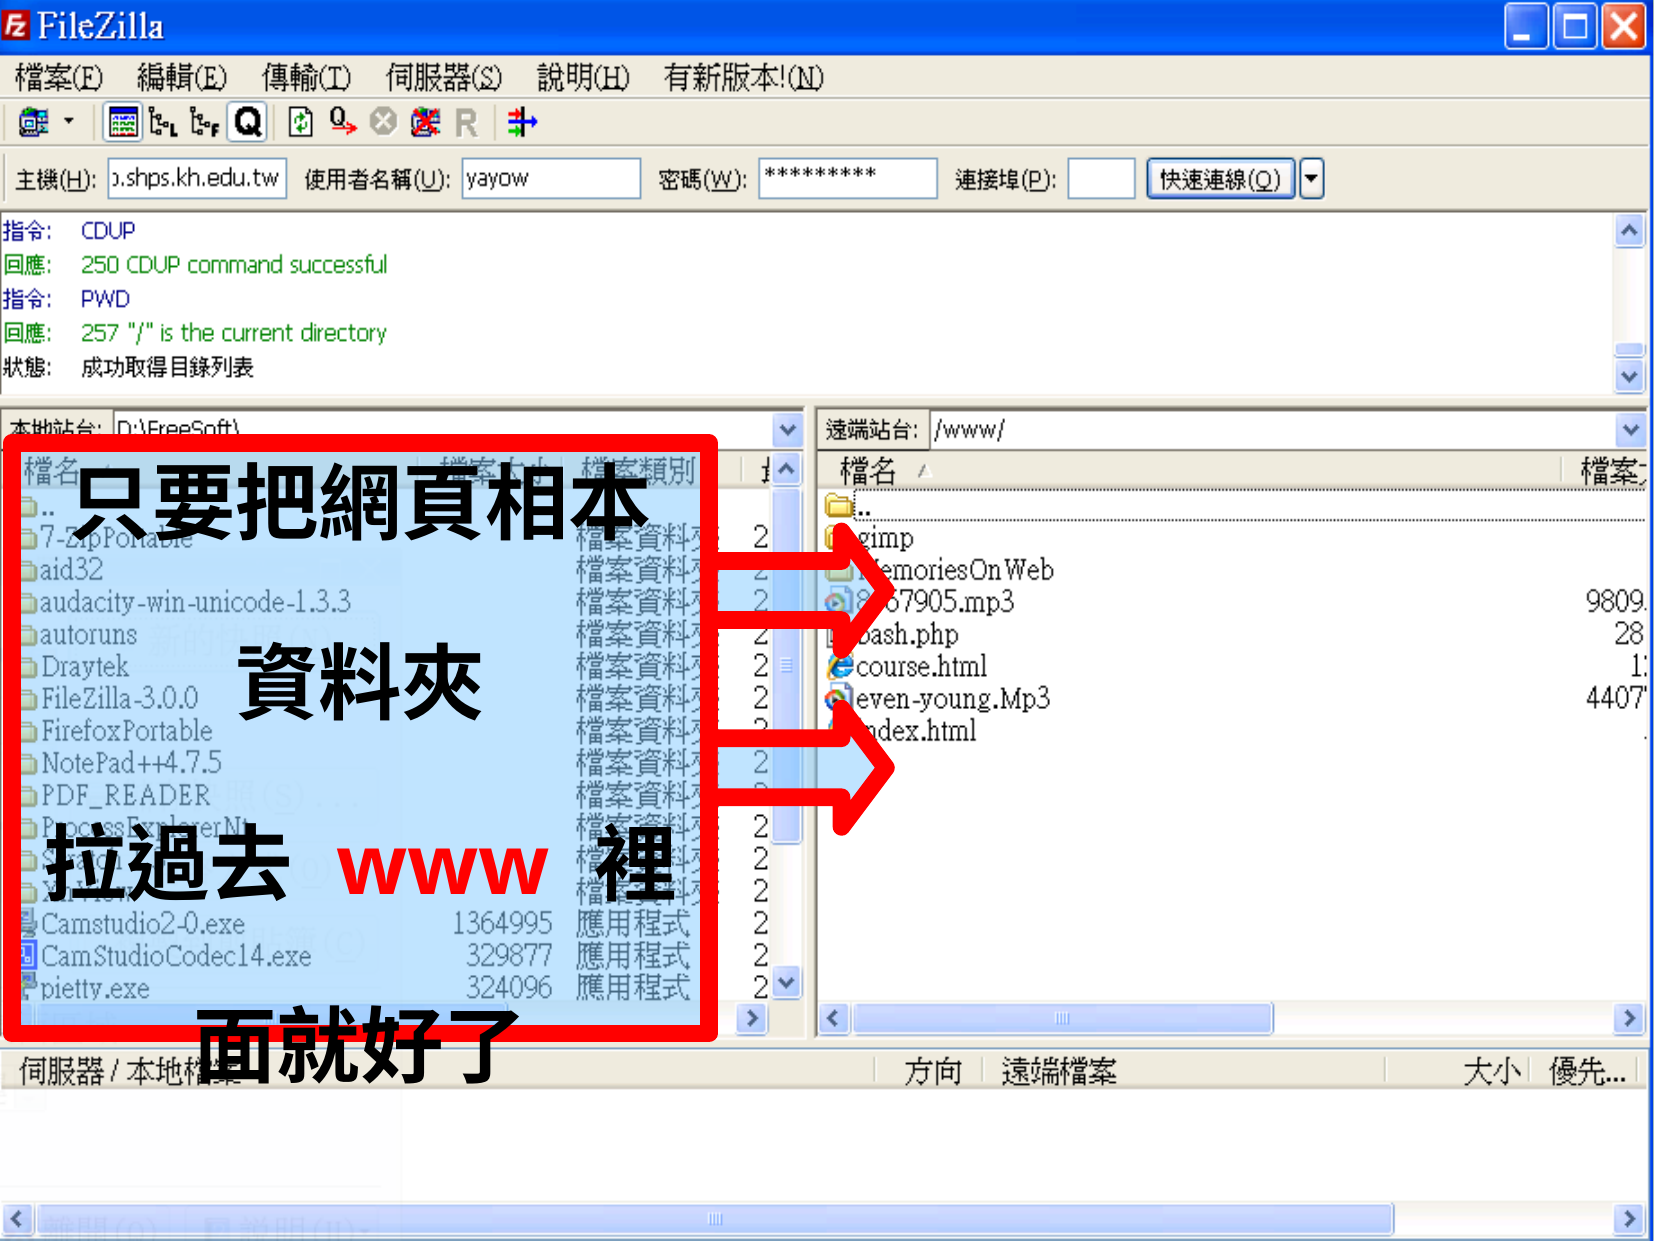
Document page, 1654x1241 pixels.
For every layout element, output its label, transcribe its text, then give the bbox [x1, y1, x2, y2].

text_box 只要把網頁相本 資料夾 拉過去 www 裡 面就好了 [11, 442, 709, 1034]
text_box [708, 708, 886, 827]
picture [0, 0, 1654, 1241]
text_box [708, 531, 886, 650]
